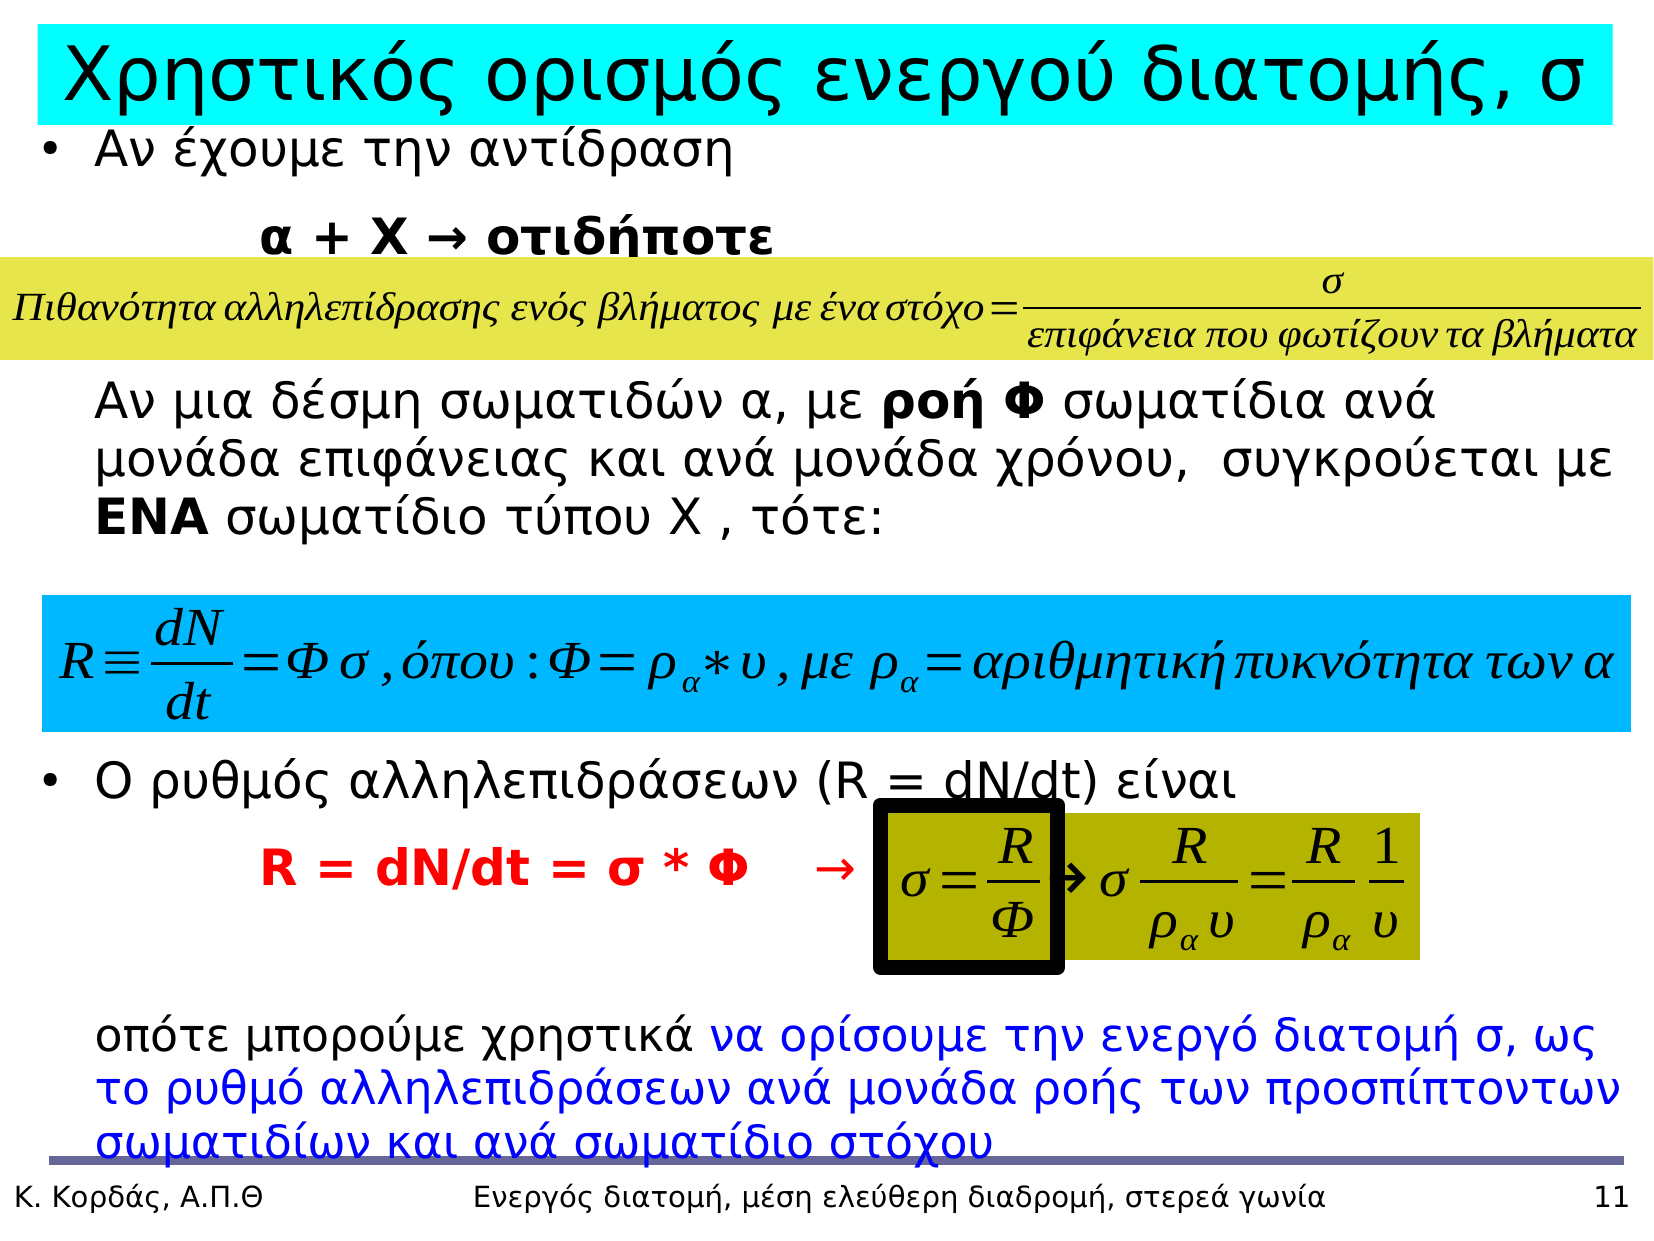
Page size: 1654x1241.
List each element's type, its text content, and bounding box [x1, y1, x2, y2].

list Αν έχουμε την αντίδραση α + Χ → οτιδήποτε Αν μια δέσμη σωματιδών α, με ροή Φ σωματίδια ανά μονάδα επιφάνειας και ανά μονάδα χρόνου, συγκρούεται με ΕΝΑ σωματίδιο τύπου Χ , τότε: Ο ρυθμός αλληλεπιδράσεων (R = dN/dt) είναι R = dN/dt = σ * Φ → οπότε μπορούμε χρηστικά να ορίσουμε την ενεργό διατομή σ, ως το ρυθμό αλληλεπιδράσεων ανά μονάδα ροής των προσπίπτοντων σωματιδίων και ανά σωματίδιο στόχου [23, 120, 1637, 256]
chart [41, 594, 1631, 732]
title Χρηστικός ορισμός ενεργού διατομής, σ [37, 24, 1613, 120]
chart [888, 813, 1050, 960]
chart [1065, 812, 1421, 960]
chart [0, 256, 1654, 361]
list Αν έχουμε την αντίδραση α + Χ → οτιδήποτε Αν μια δέσμη σωματιδών α, με ροή Φ σωματίδια ανά μονάδα επιφάνειας και ανά μονάδα χρόνου, συγκρούεται με ΕΝΑ σωματίδιο τύπου Χ , τότε: Ο ρυθμός αλληλεπιδράσεων (R = dN/dt) είναι R = dN/dt = σ * Φ → οπότε μπορούμε χρηστικά να ορίσουμε την ενεργό διατομή σ, ως το ρυθμό αλληλεπιδράσεων ανά μονάδα ροής των προσπίπτοντων σωματιδίων και ανά σωματίδιο στόχου [23, 361, 1637, 1173]
